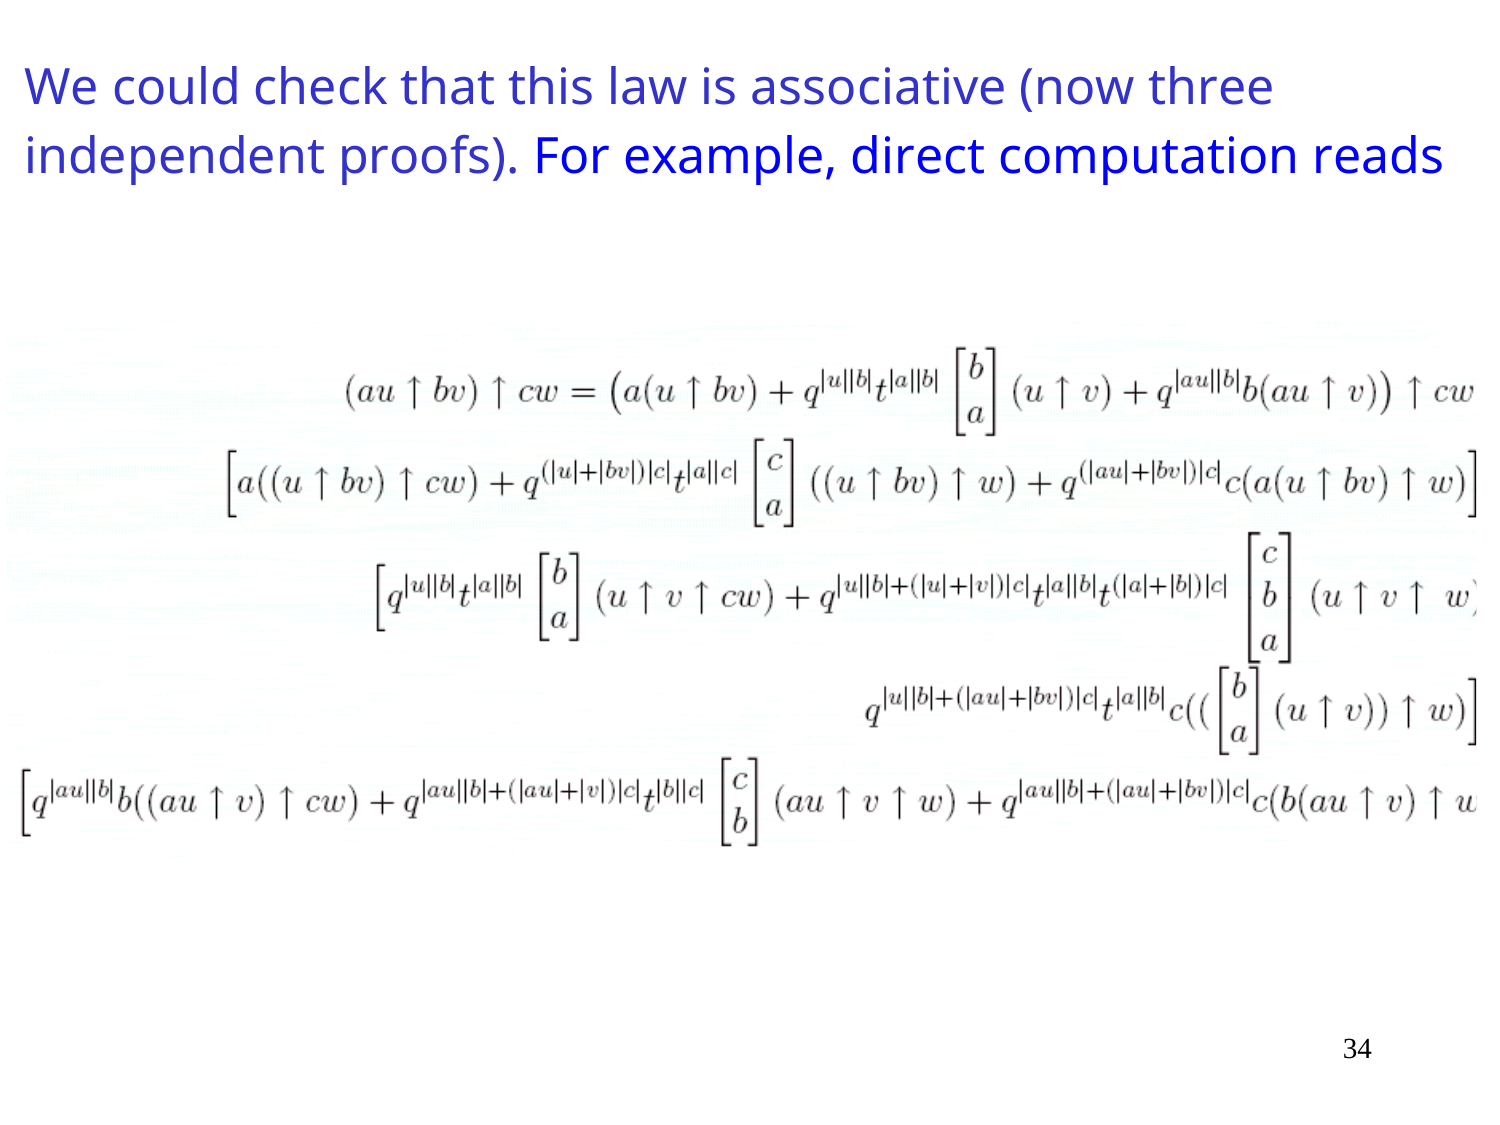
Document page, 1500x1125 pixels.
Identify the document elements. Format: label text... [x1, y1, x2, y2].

picture [5, 321, 1477, 857]
text_box We could check that this law is associative (now three independent proofs). For example, direct computation reads [9, 43, 1495, 240]
